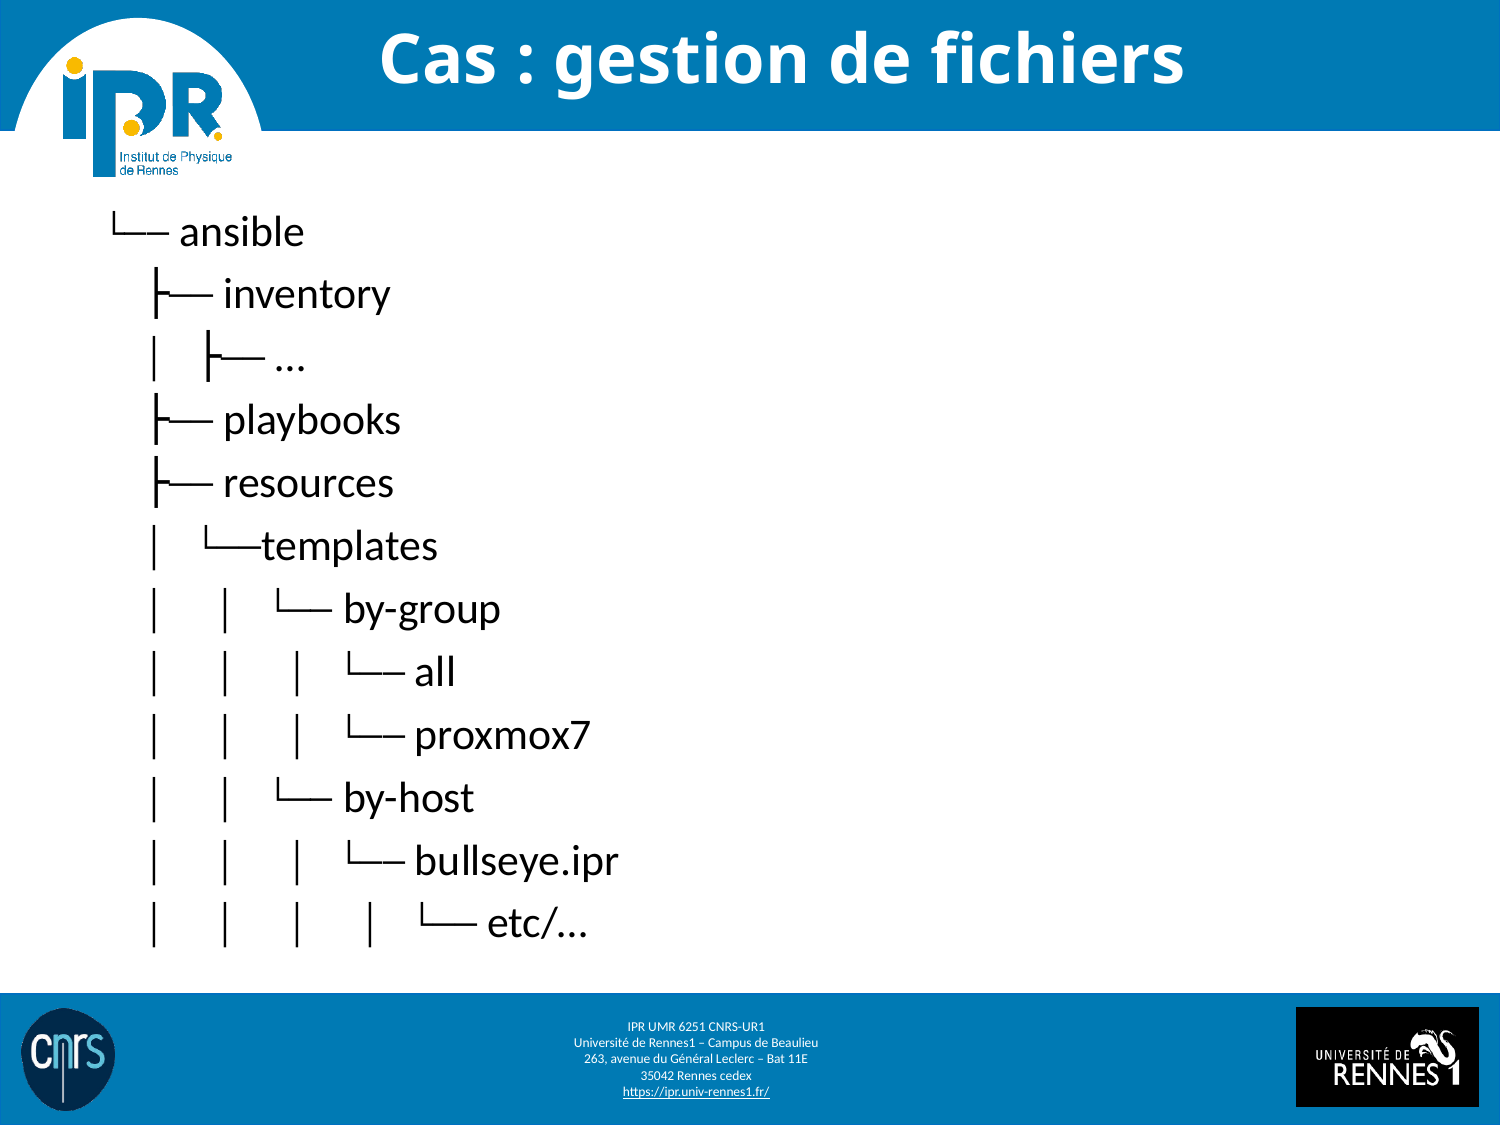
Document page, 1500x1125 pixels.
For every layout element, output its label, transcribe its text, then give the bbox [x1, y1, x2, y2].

picture [213, 110, 218, 121]
picture [189, 89, 205, 103]
title Cas : gestion de fichiers [218, 0, 1347, 122]
list └── ansible ├── inventory │ ├── … ├── playbooks ├── resources │ └──templates │ │ └── by-group │ │ │ └── all │ │ │ └── proxmox7 │ │ └── by-host │ │ │ └── bullseye.ipr │ │ │ │ └── etc/… [88, 200, 1123, 981]
picture [1297, 1008, 1478, 1106]
picture [63, 57, 232, 181]
picture [22, 1009, 114, 1110]
